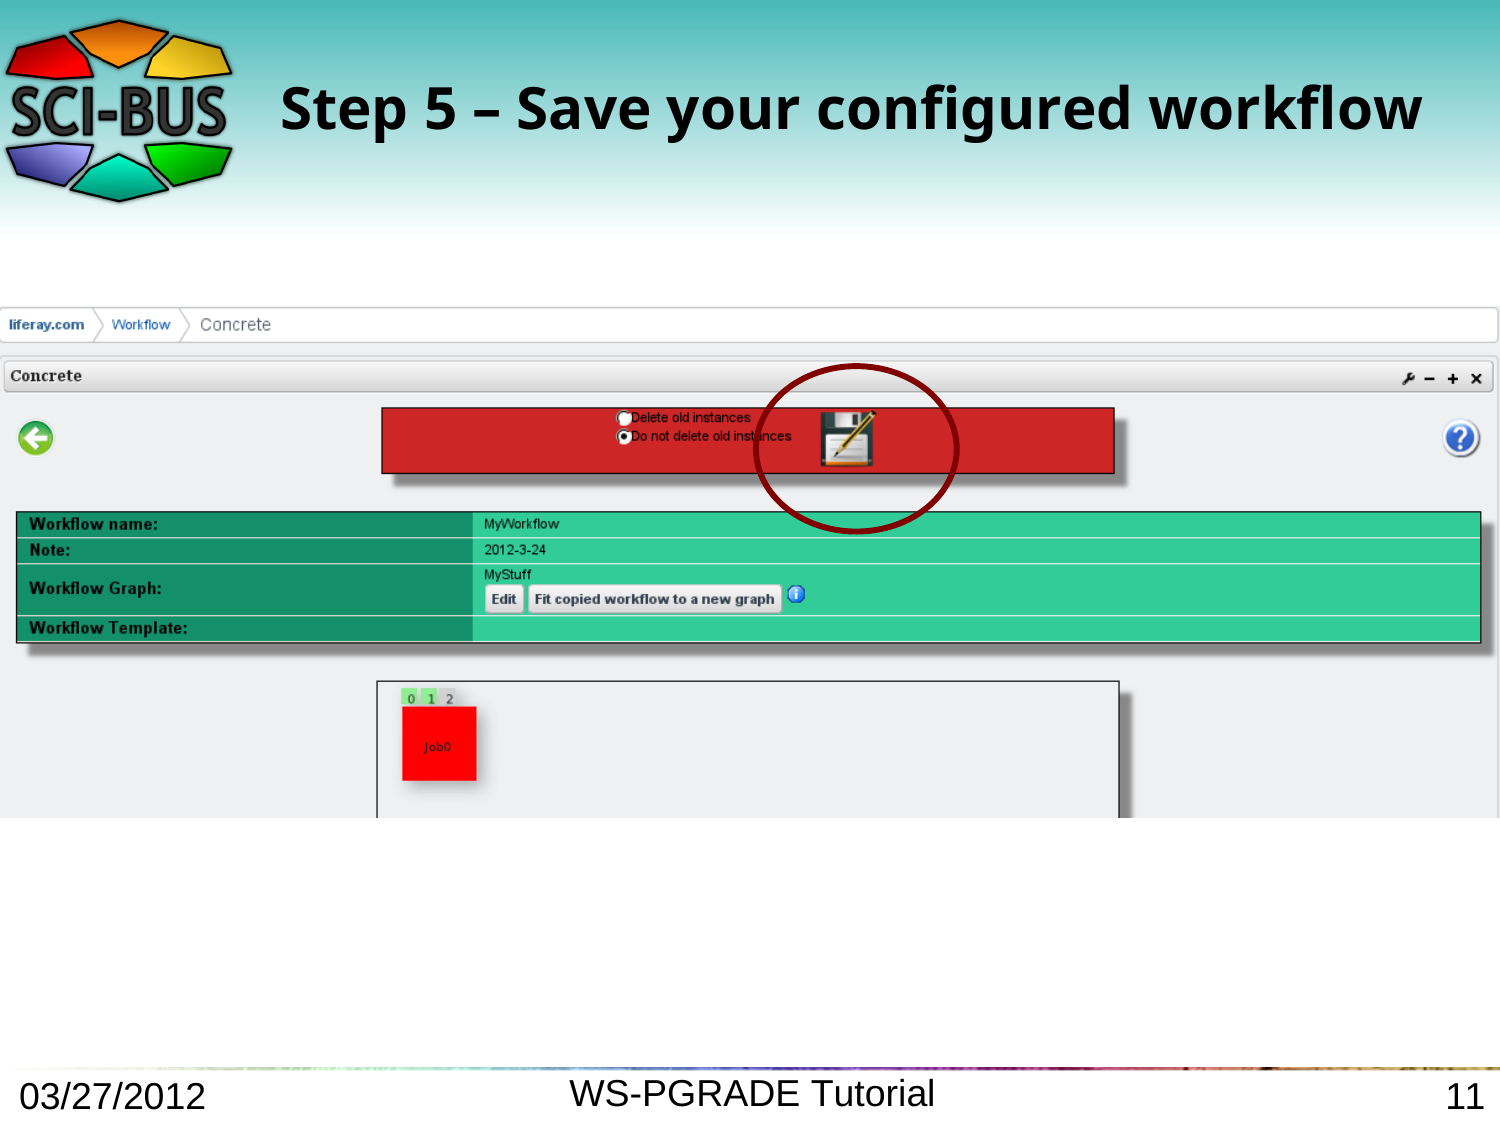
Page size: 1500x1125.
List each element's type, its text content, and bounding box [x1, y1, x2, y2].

picture [0, 1067, 1500, 1125]
picture [0, 15, 237, 207]
picture [0, 306, 1500, 818]
title Step 5 – Save your configured workflow [265, 29, 1477, 183]
